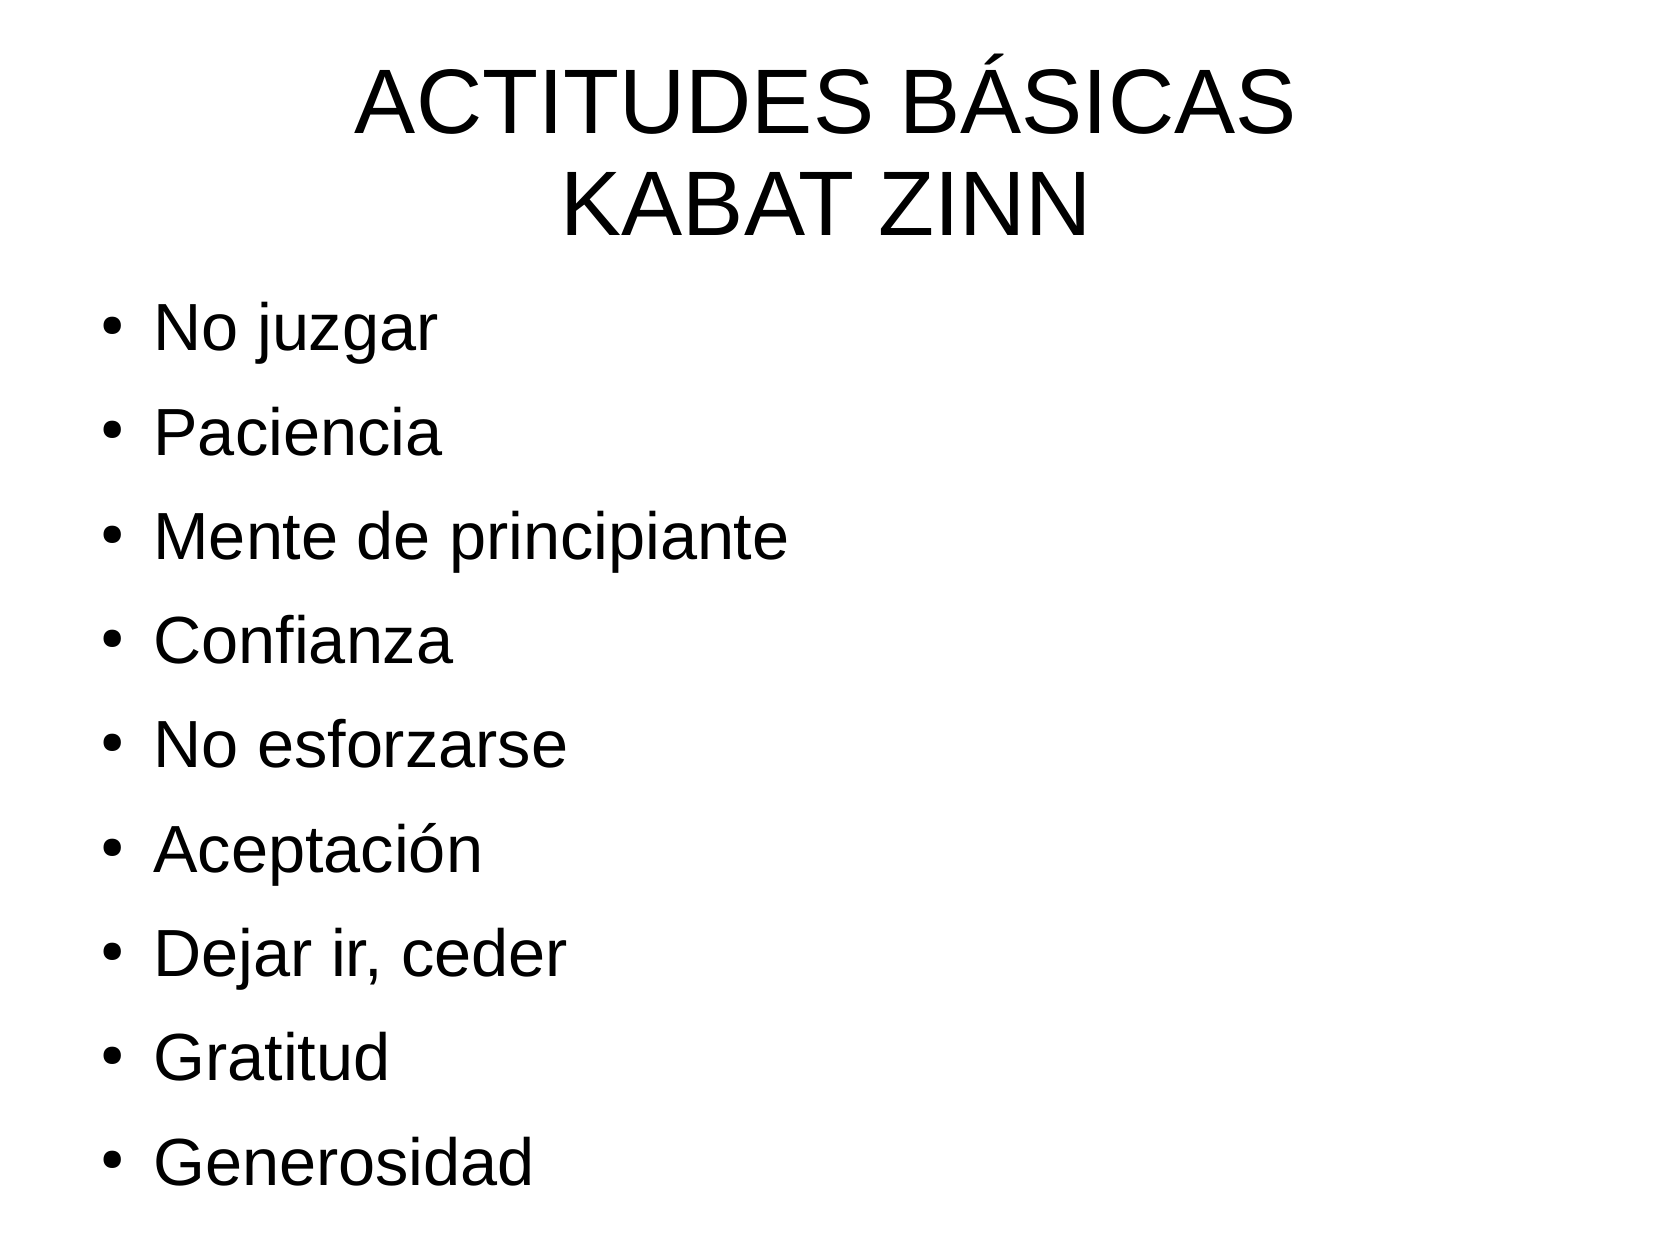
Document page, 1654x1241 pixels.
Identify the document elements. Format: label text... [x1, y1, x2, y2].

list No juzgar Paciencia Mente de principiante Confianza No esforzarse Aceptación Dejar ir, ceder Gratitud Generosidad [82, 290, 1571, 1200]
title ACTITUDES BÁSICAS KABAT ZINN [82, 49, 1571, 257]
